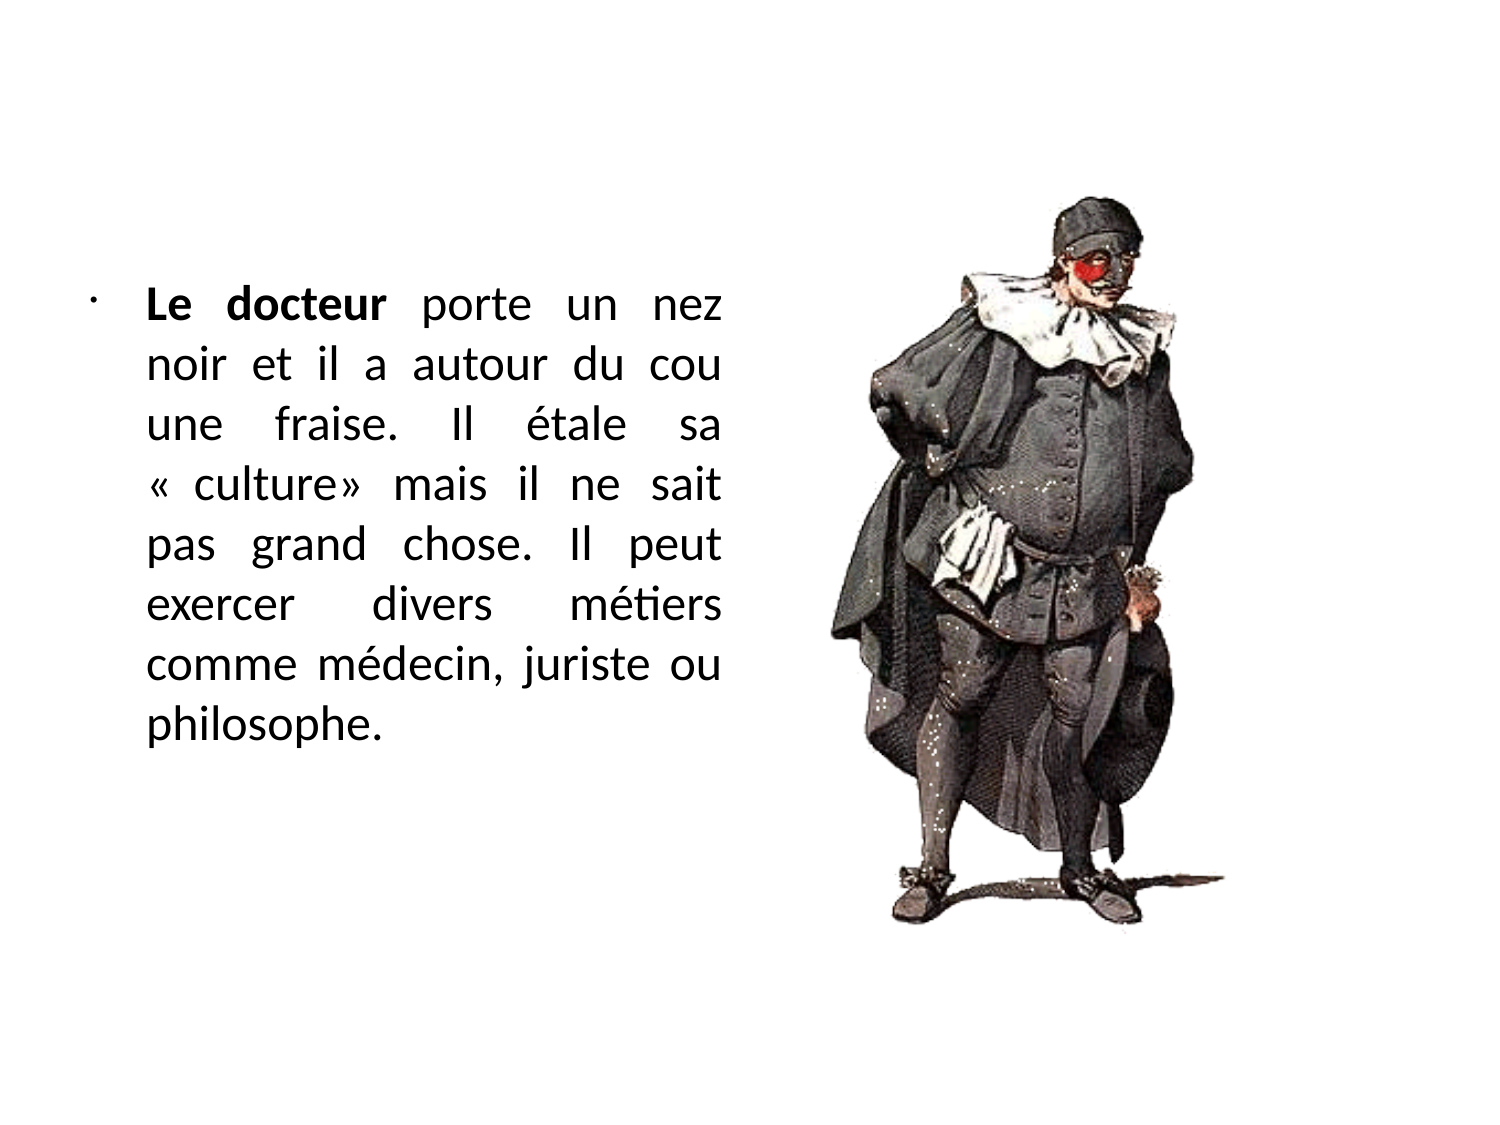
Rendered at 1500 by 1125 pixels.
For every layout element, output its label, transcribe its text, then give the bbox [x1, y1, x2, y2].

picture [820, 184, 1235, 934]
list Le docteur porte un nez noir et il a autour du cou une fraise. Il étale sa « culture» mais il ne sait pas grand chose. Il peut exercer divers métiers comme médecin, juriste ou philosophe. [75, 262, 738, 1005]
